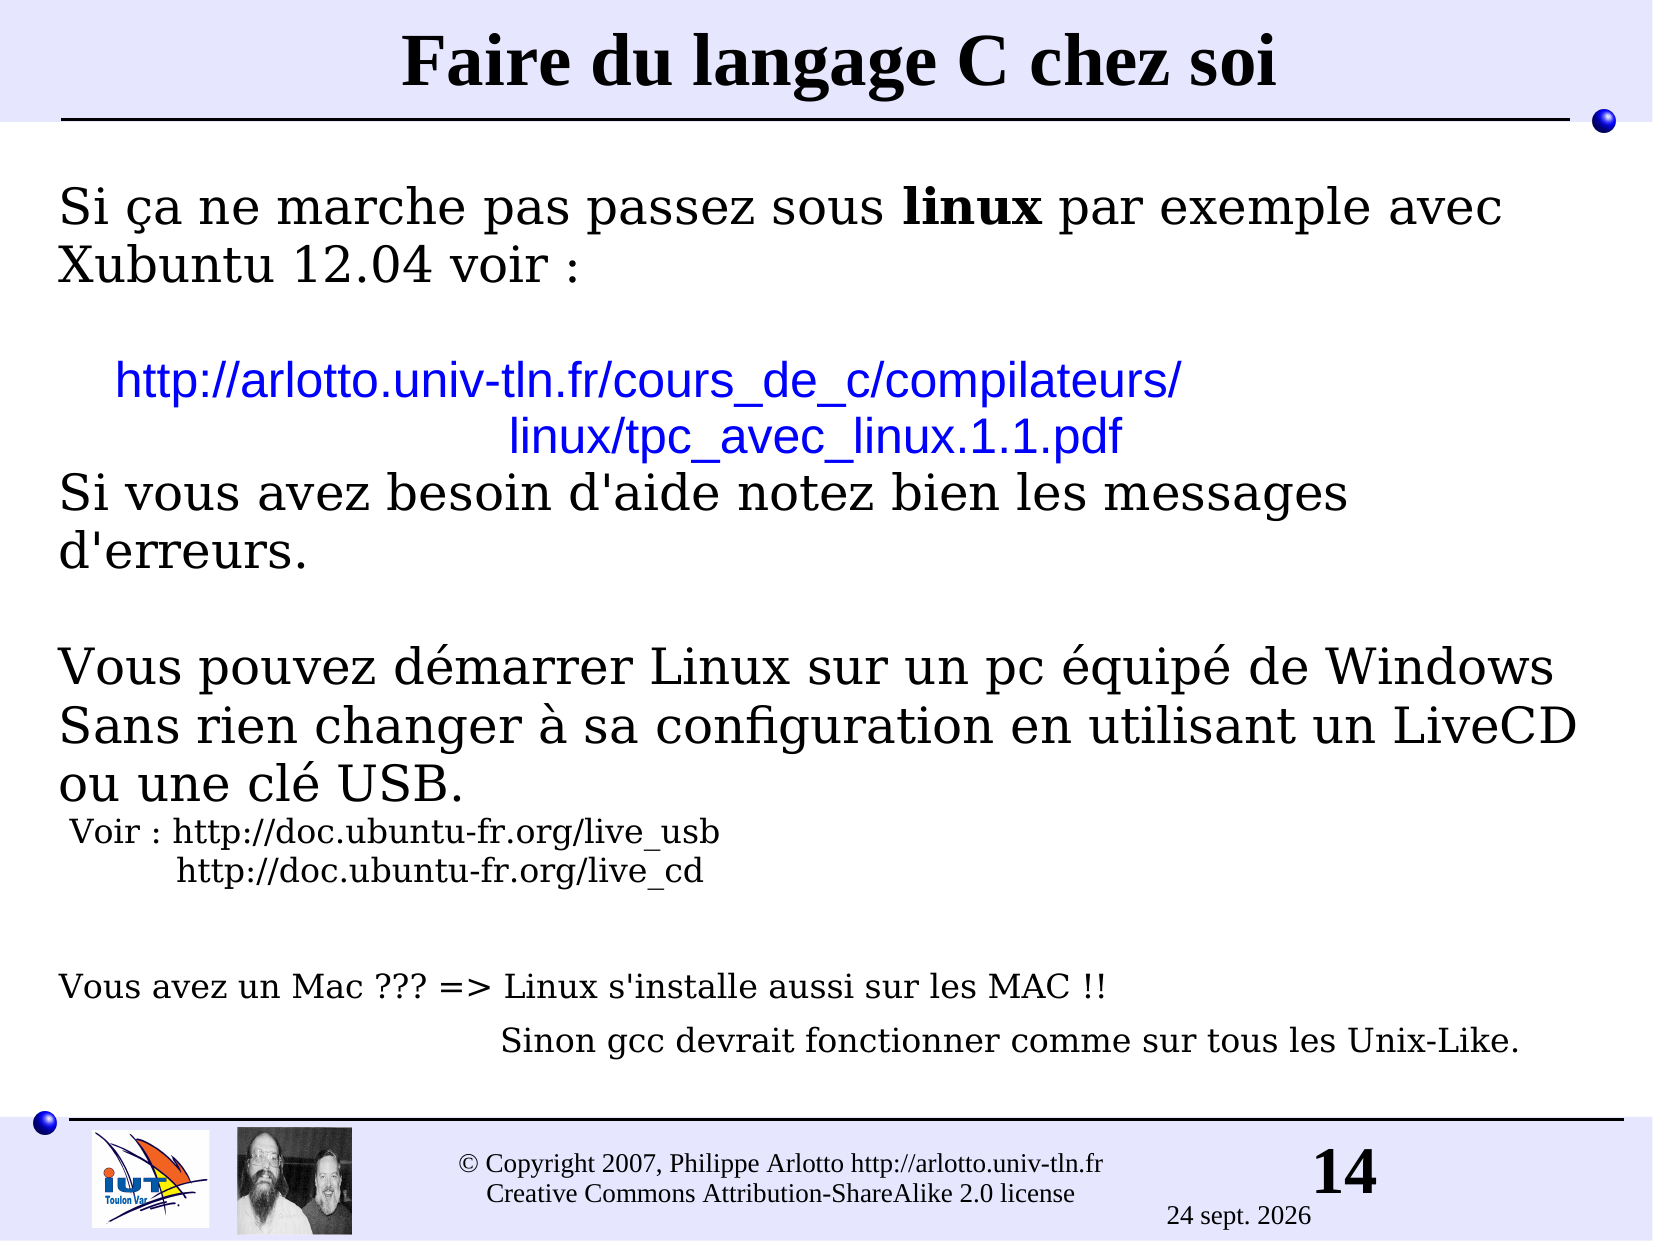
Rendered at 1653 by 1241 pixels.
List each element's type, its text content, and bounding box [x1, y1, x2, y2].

picture [237, 1127, 352, 1235]
title Faire du langage C chez soi [95, 11, 1585, 110]
text_box Si ça ne marche pas passez sous linux par exemple avec Xubuntu 12.04 voir : http://arlotto.univ-tln.fr/cours_de_c/compilateurs/ linux/tpc_avec_linux.1.1.pdf Si vous avez besoin d'aide notez bien les messages d'erreurs. Vous pouvez démarrer Linux sur un pc équipé de Windows Sans rien changer à sa configuration en utilisant un LiveCD ou une clé USB. Voir : http://doc.ubuntu-fr.org/live_usb http://doc.ubuntu-fr.org/live_cd Vous avez un Mac ??? => Linux s'installe aussi sur les MAC !! Sinon gcc devrait fonctionner comme sur tous les Unix-Like. [59, 177, 1595, 1065]
